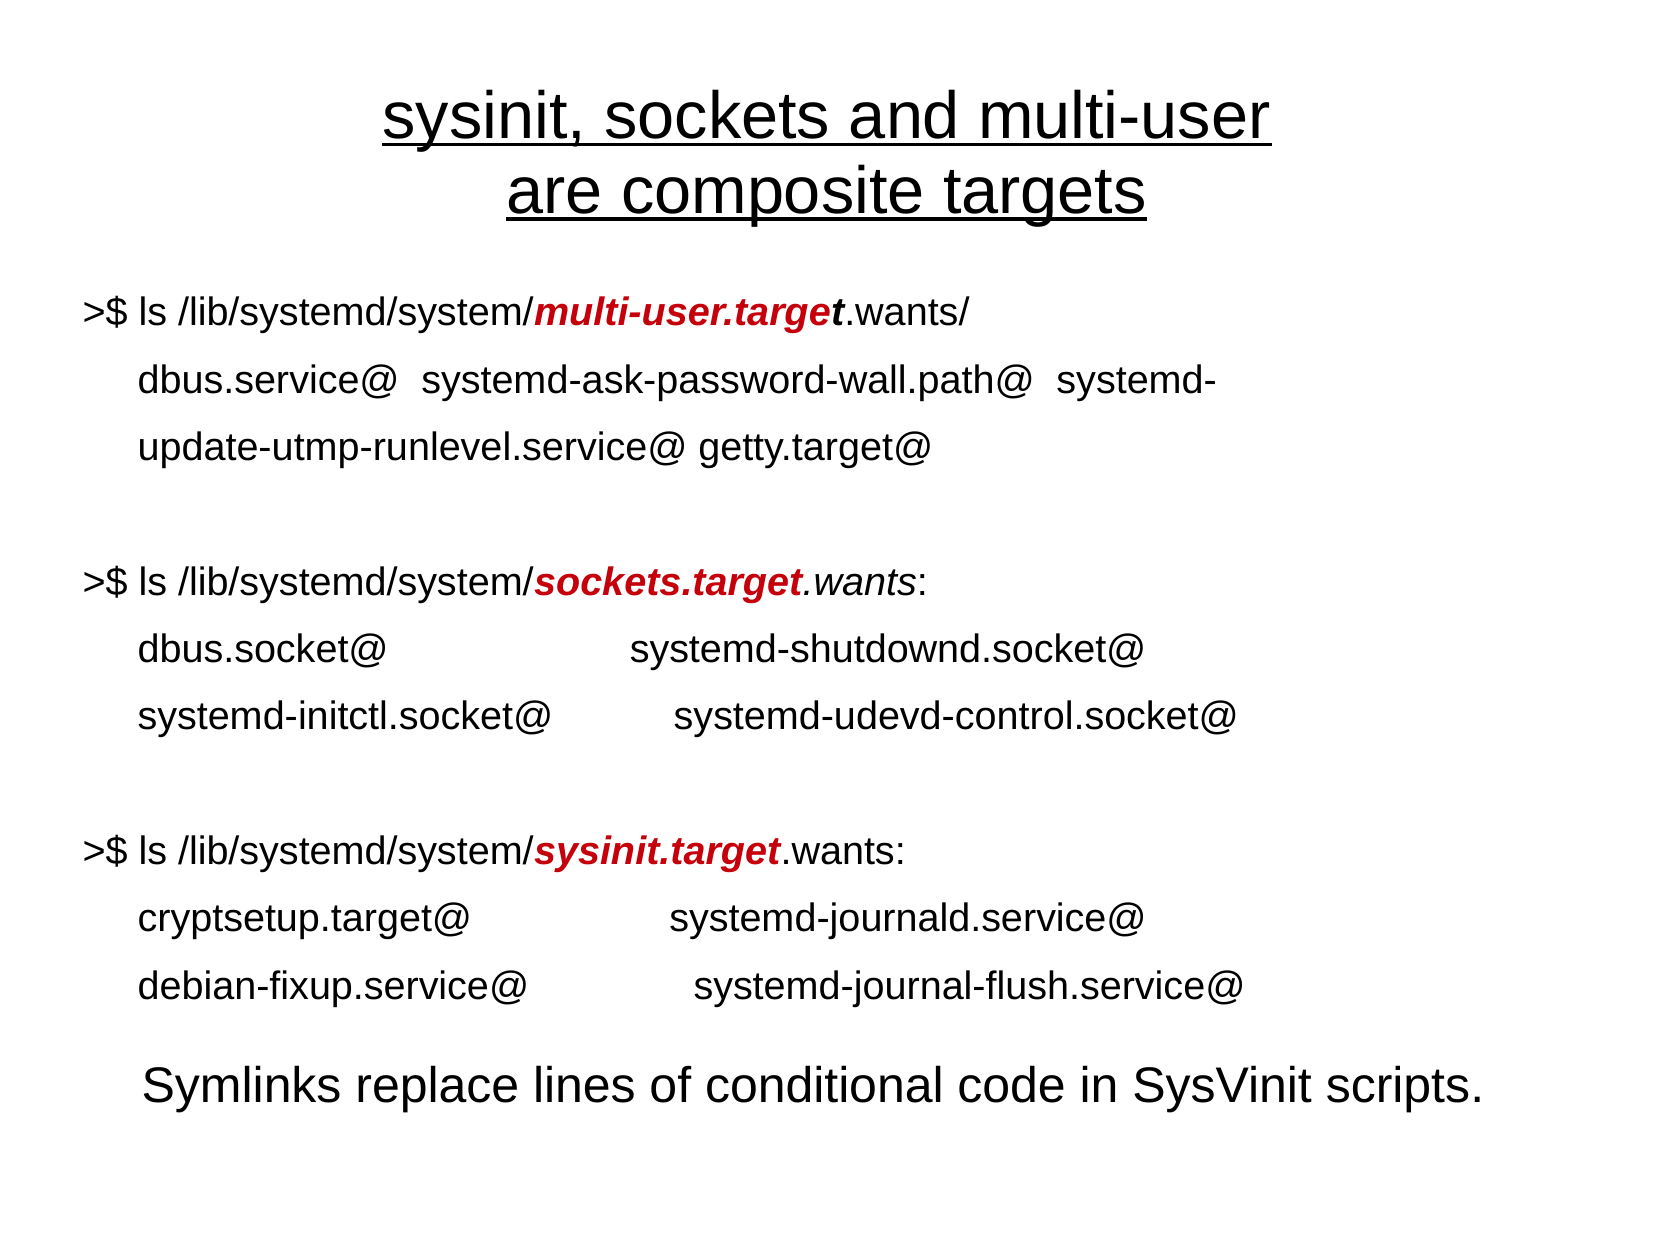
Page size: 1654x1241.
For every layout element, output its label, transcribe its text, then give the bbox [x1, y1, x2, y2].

text_box Symlinks replace lines of conditional code in SysVinit scripts. [126, 1050, 1501, 1121]
list >$ ls /lib/systemd/system/multi-user.target.wants/ dbus.service@ systemd-ask-password-wall.path@ systemd- update-utmp-runlevel.service@ getty.target@ >$ ls /lib/systemd/system/sockets.target.wants: dbus.socket@ systemd-shutdownd.socket@ systemd-initctl.socket@ systemd-udevd-control.socket@ >$ ls /lib/systemd/system/sysinit.target.wants: cryptsetup.target@ systemd-journald.service@ debian-fixup.service@ systemd-journal-flush.service@ [82, 290, 1571, 1010]
title sysinit, sockets and multi-user are composite targets [82, 49, 1571, 257]
